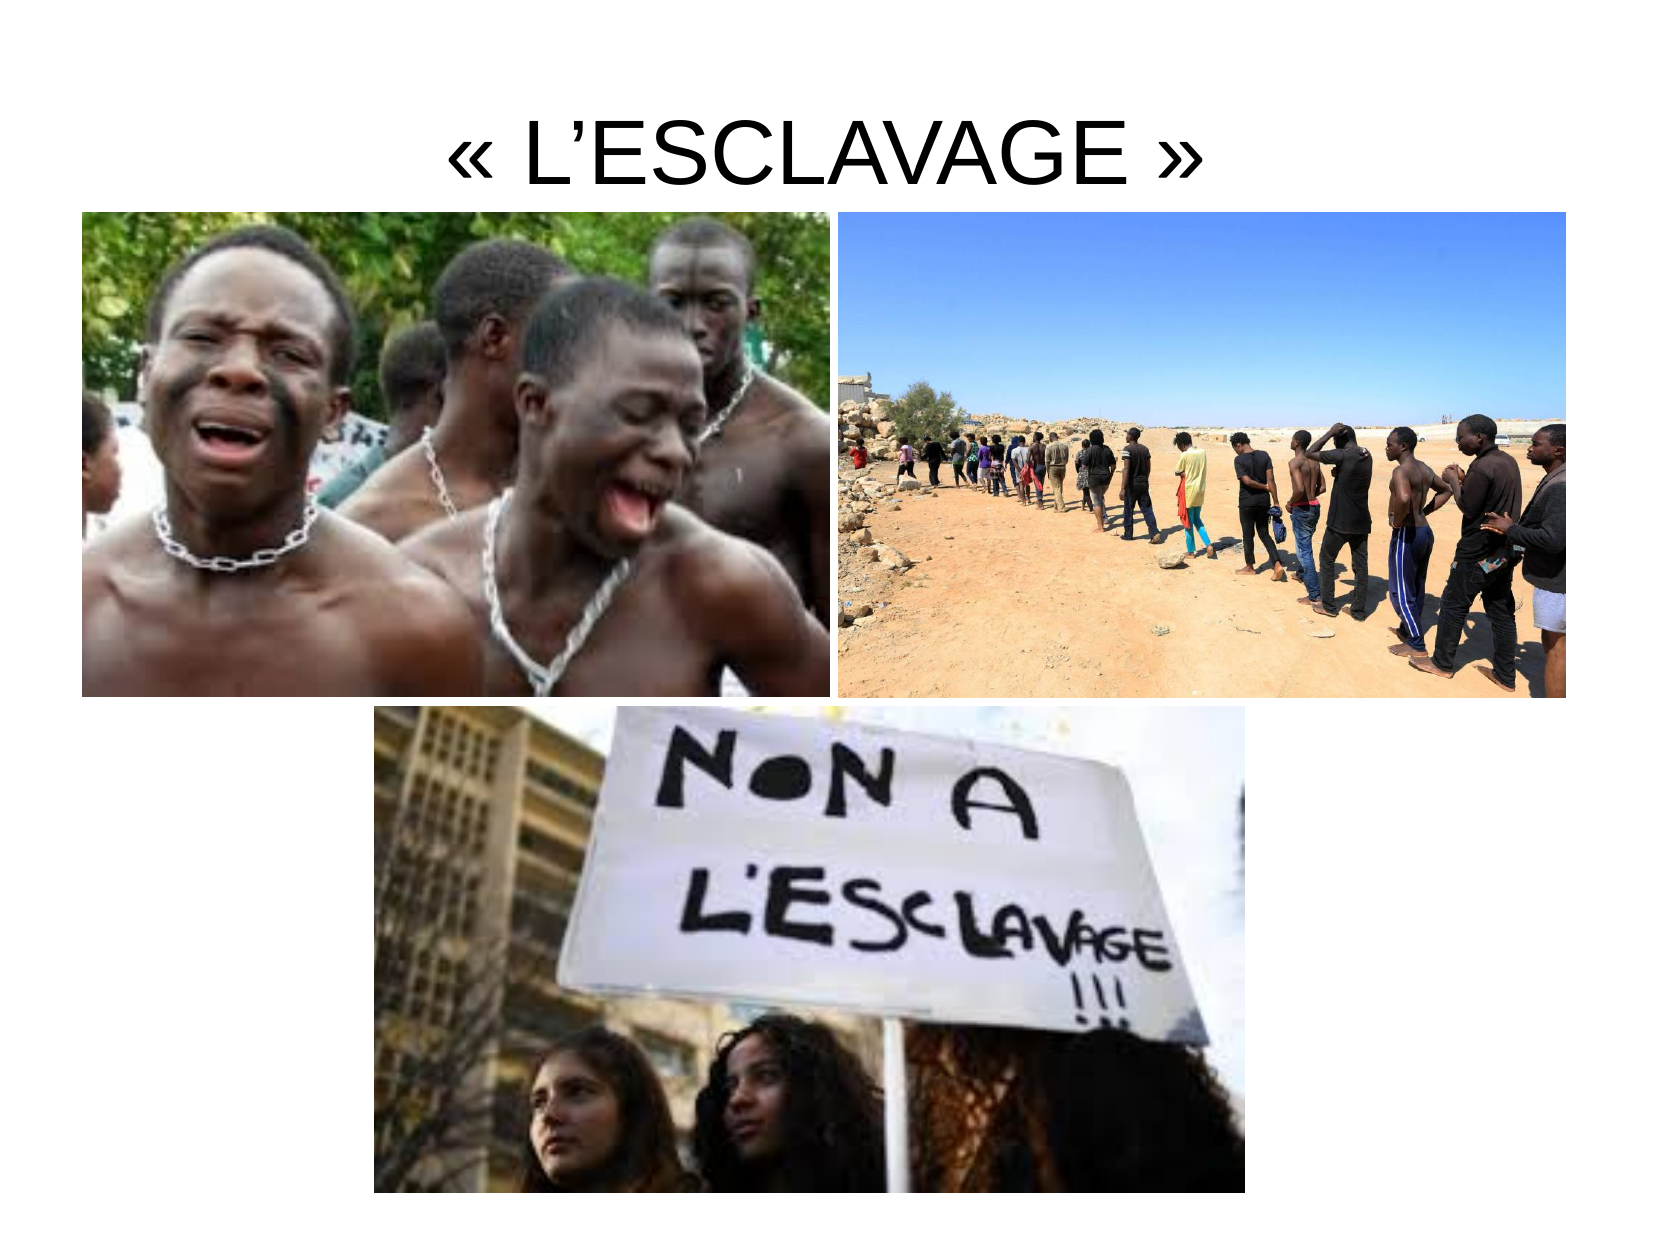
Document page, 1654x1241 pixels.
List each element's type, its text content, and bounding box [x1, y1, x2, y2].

picture [374, 706, 1245, 1193]
picture [838, 212, 1566, 698]
picture [82, 212, 830, 697]
title « L’ESCLAVAGE » [82, 49, 1571, 257]
